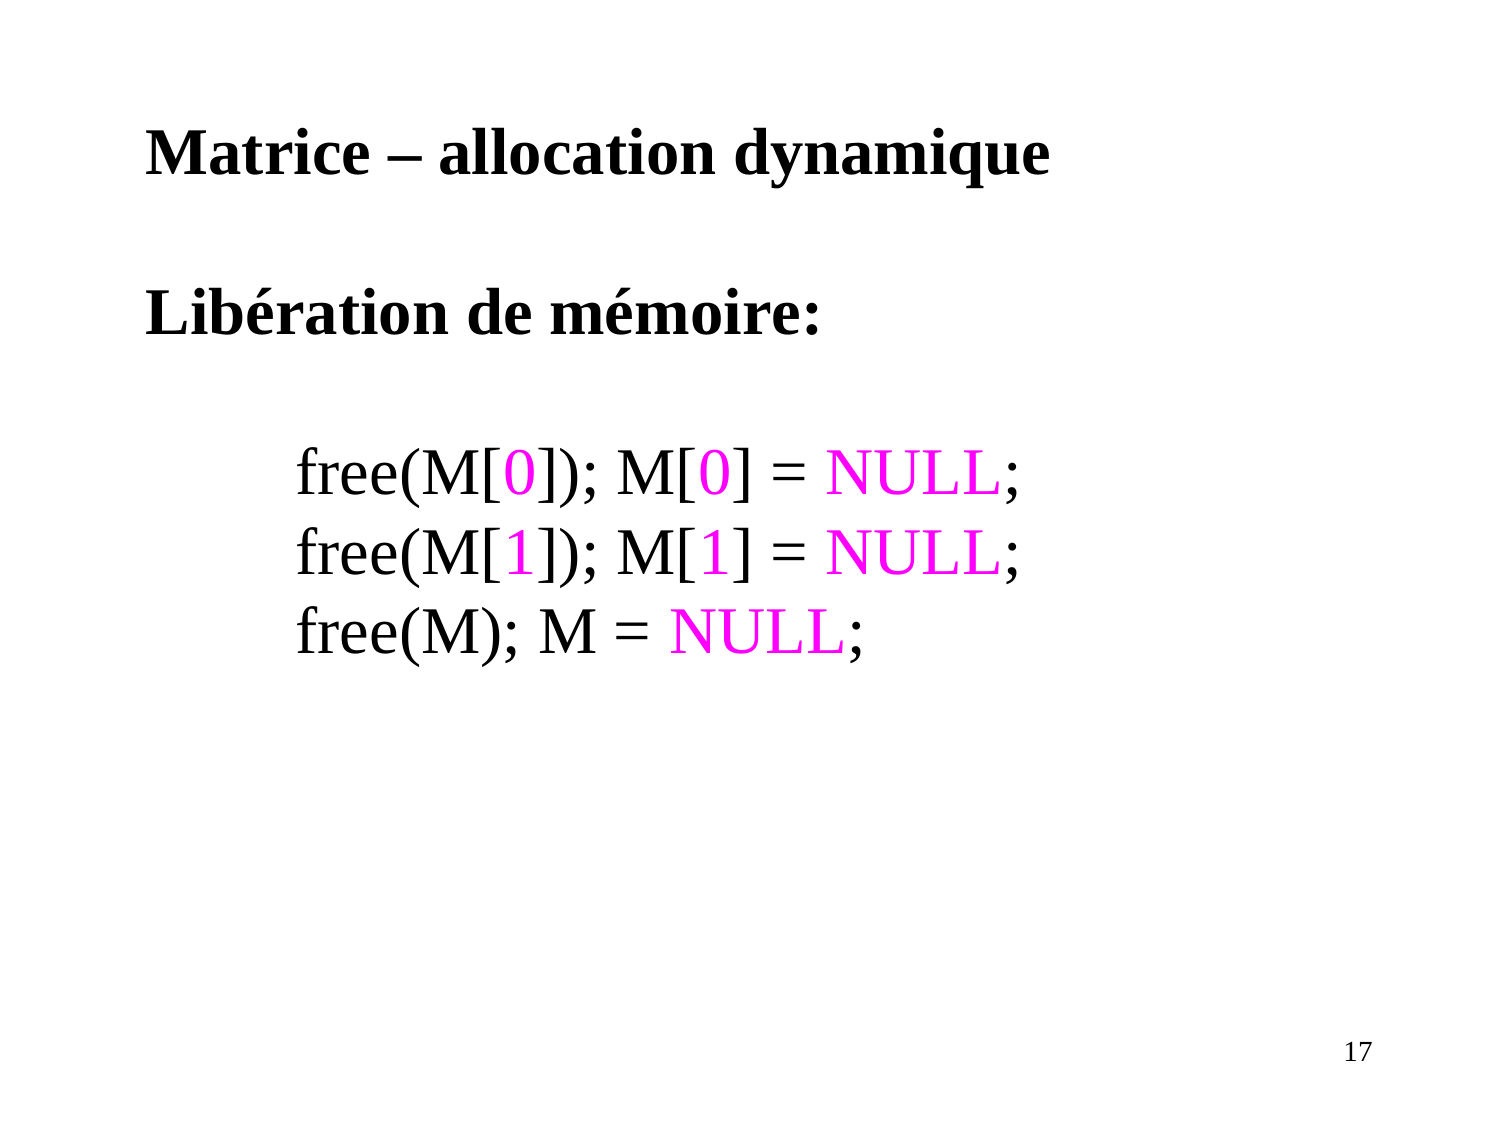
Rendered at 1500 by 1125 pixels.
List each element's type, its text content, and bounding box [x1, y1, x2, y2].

text_box Matrice – allocation dynamique Libération de mémoire: free(M[0]); M[0] = NULL; free(M[1]); M[1] = NULL; free(M); M = NULL; [130, 99, 1069, 756]
